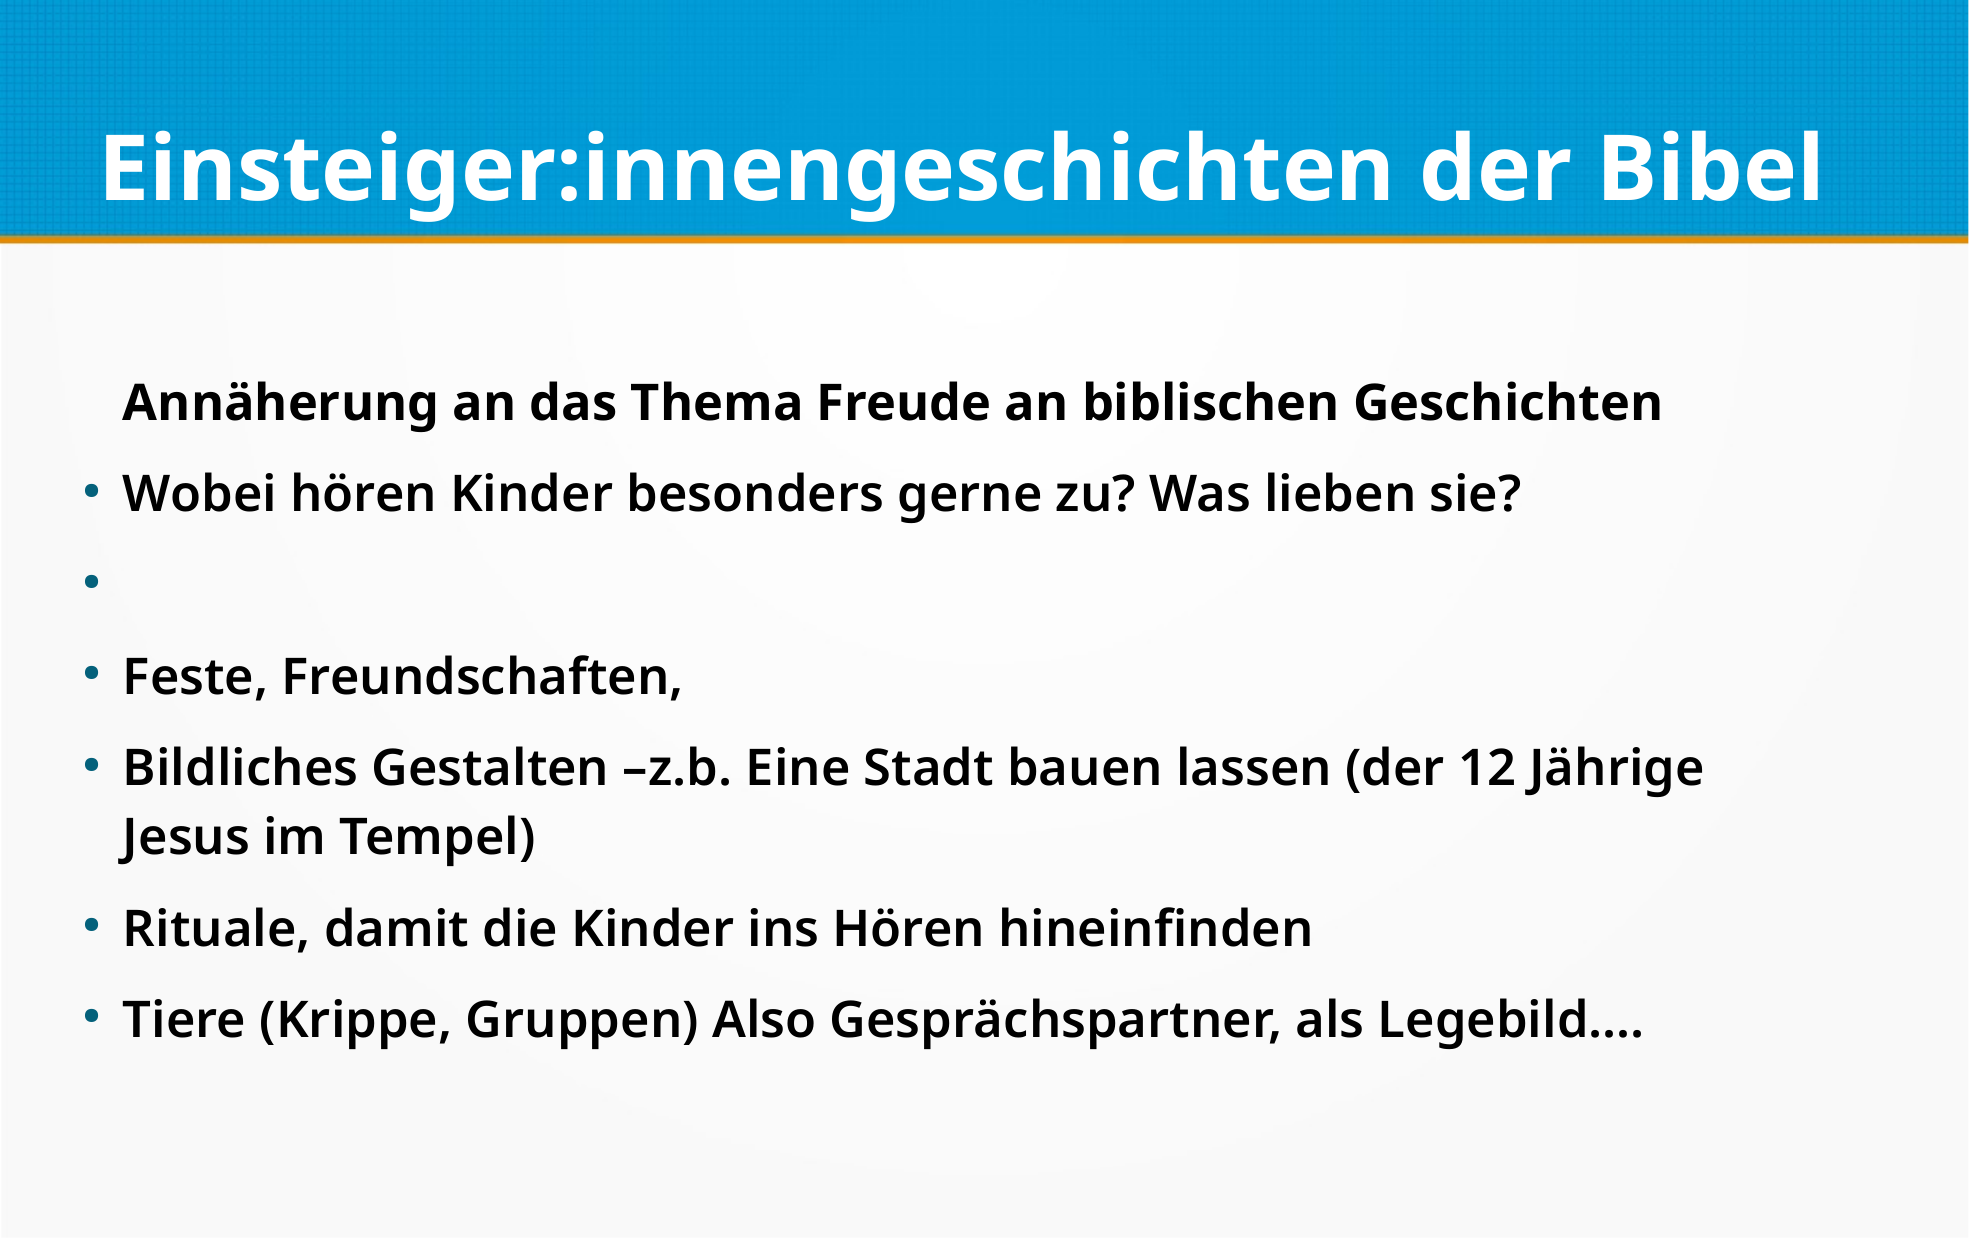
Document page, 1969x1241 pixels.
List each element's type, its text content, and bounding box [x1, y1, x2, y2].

picture [0, 233, 1969, 1241]
list Annäherung an das Thema Freude an biblischen Geschichten Wobei hören Kinder besonders gerne zu? Was lieben sie? Feste, Freundschaften, Bildliches Gestalten –z.b. Eine Stadt bauen lassen (der 12 Jährige Jesus im Tempel) Rituale, damit die Kinder ins Hören hineinfinden Tiere (Krippe, Gruppen) Also Gesprächspartner, als Legebild…. [68, 366, 1831, 1132]
title Einsteiger:innengeschichten der Bibel [98, 19, 1870, 227]
